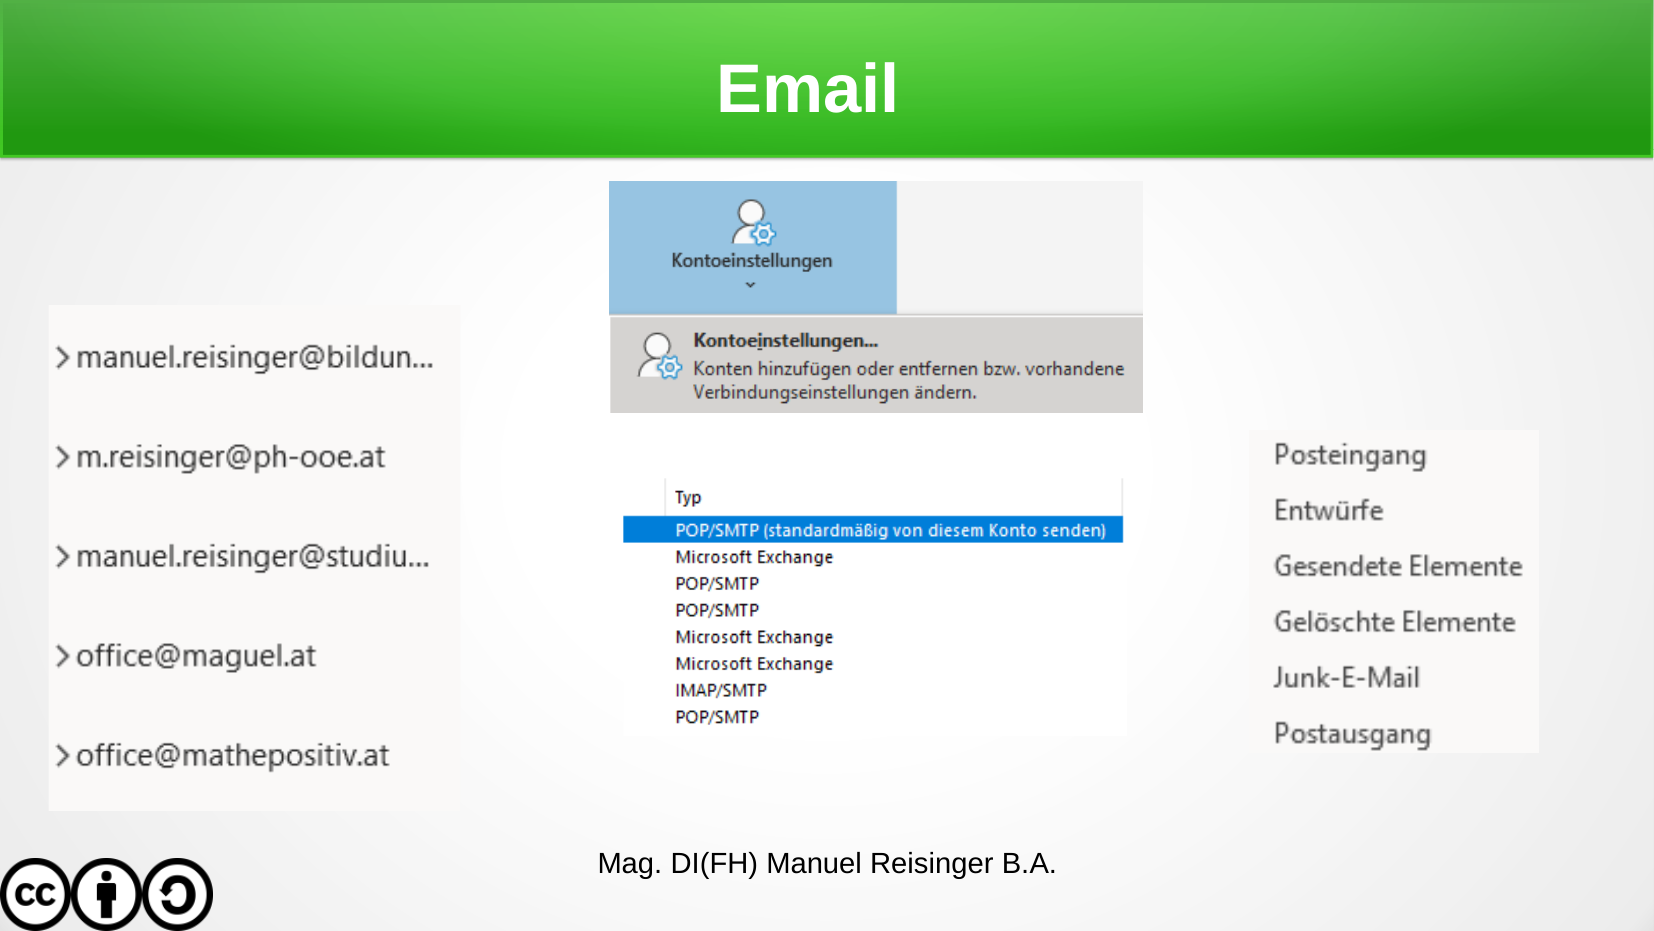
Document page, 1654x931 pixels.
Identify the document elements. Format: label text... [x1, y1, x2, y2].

picture [48, 305, 461, 811]
picture [0, 858, 213, 931]
title Email [82, 35, 1571, 142]
picture [623, 477, 1128, 736]
picture [1249, 430, 1539, 753]
picture [609, 181, 1143, 413]
